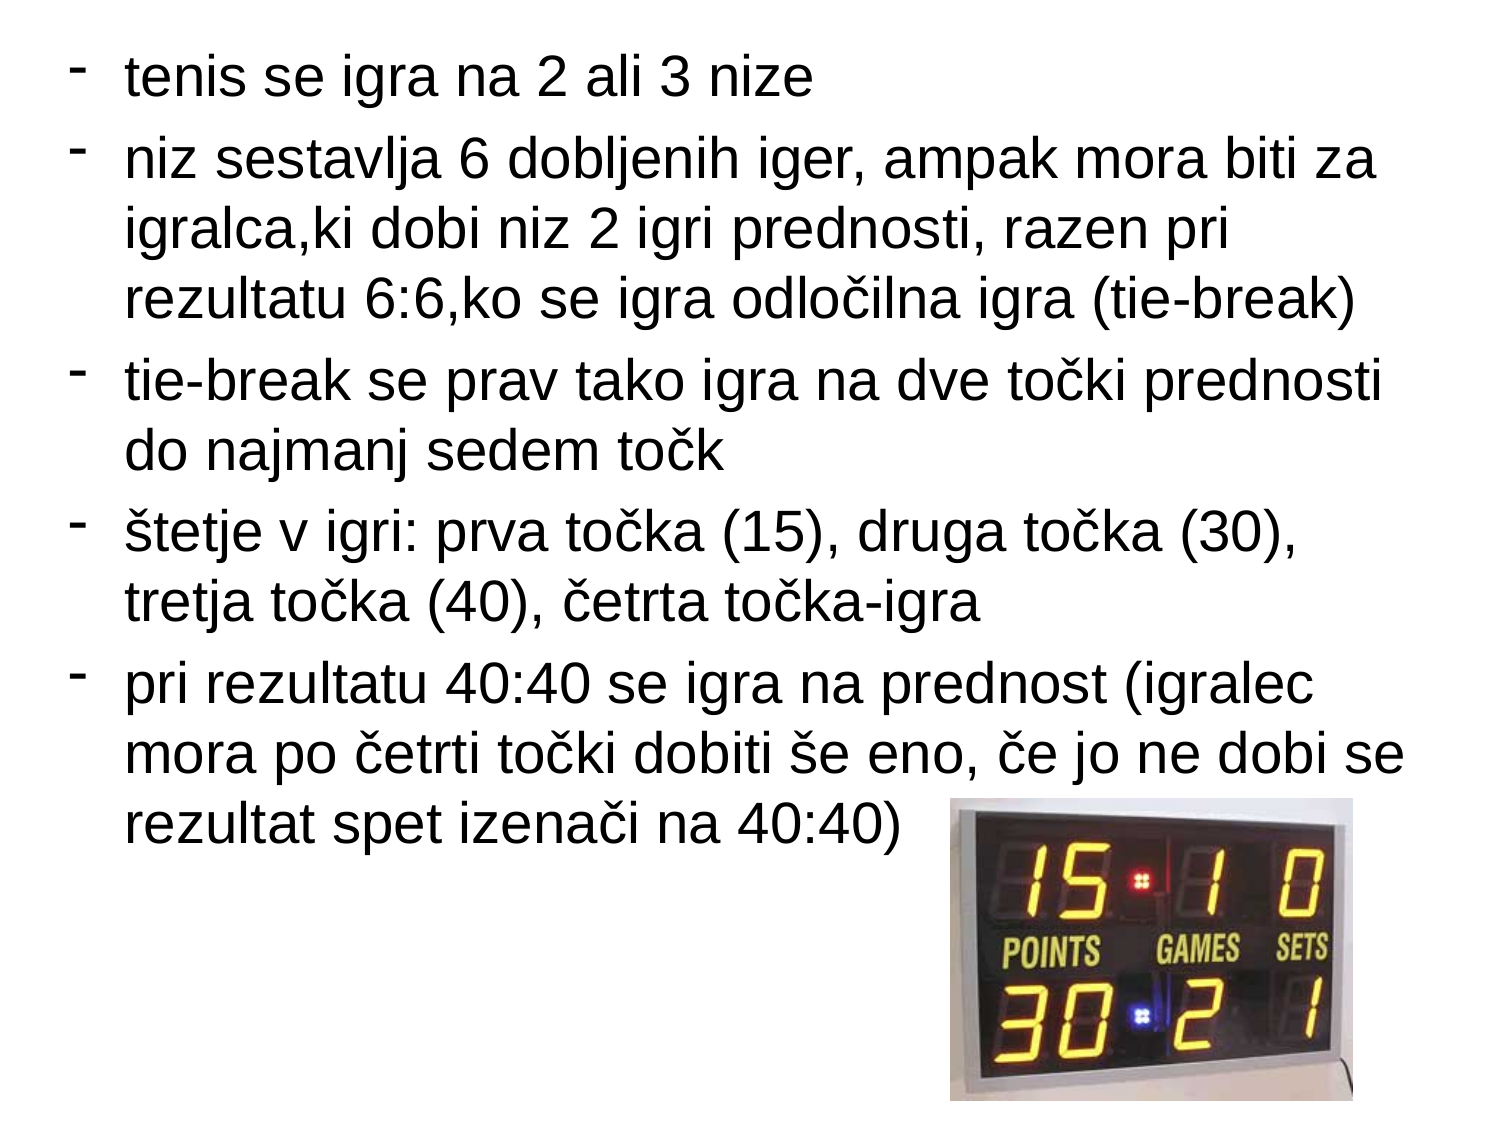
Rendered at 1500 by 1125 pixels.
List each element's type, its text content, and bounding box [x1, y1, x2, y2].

list tenis se igra na 2 ali 3 nize niz sestavlja 6 dobljenih iger, ampak mora biti za igralca,ki dobi niz 2 igri prednosti, razen pri rezultatu 6:6,ko se igra odločilna igra (tie-break) tie-break se prav tako igra na dve točki prednosti do najmanj sedem točk štetje v igri: prva točka (15), druga točka (30), tretja točka (40), četrta točka-igra pri rezultatu 40:40 se igra na prednost (igralec mora po četrti točki dobiti še eno, če jo ne dobi se rezultat spet izenači na 40:40) [53, 31, 1425, 1005]
picture [950, 798, 1353, 1101]
